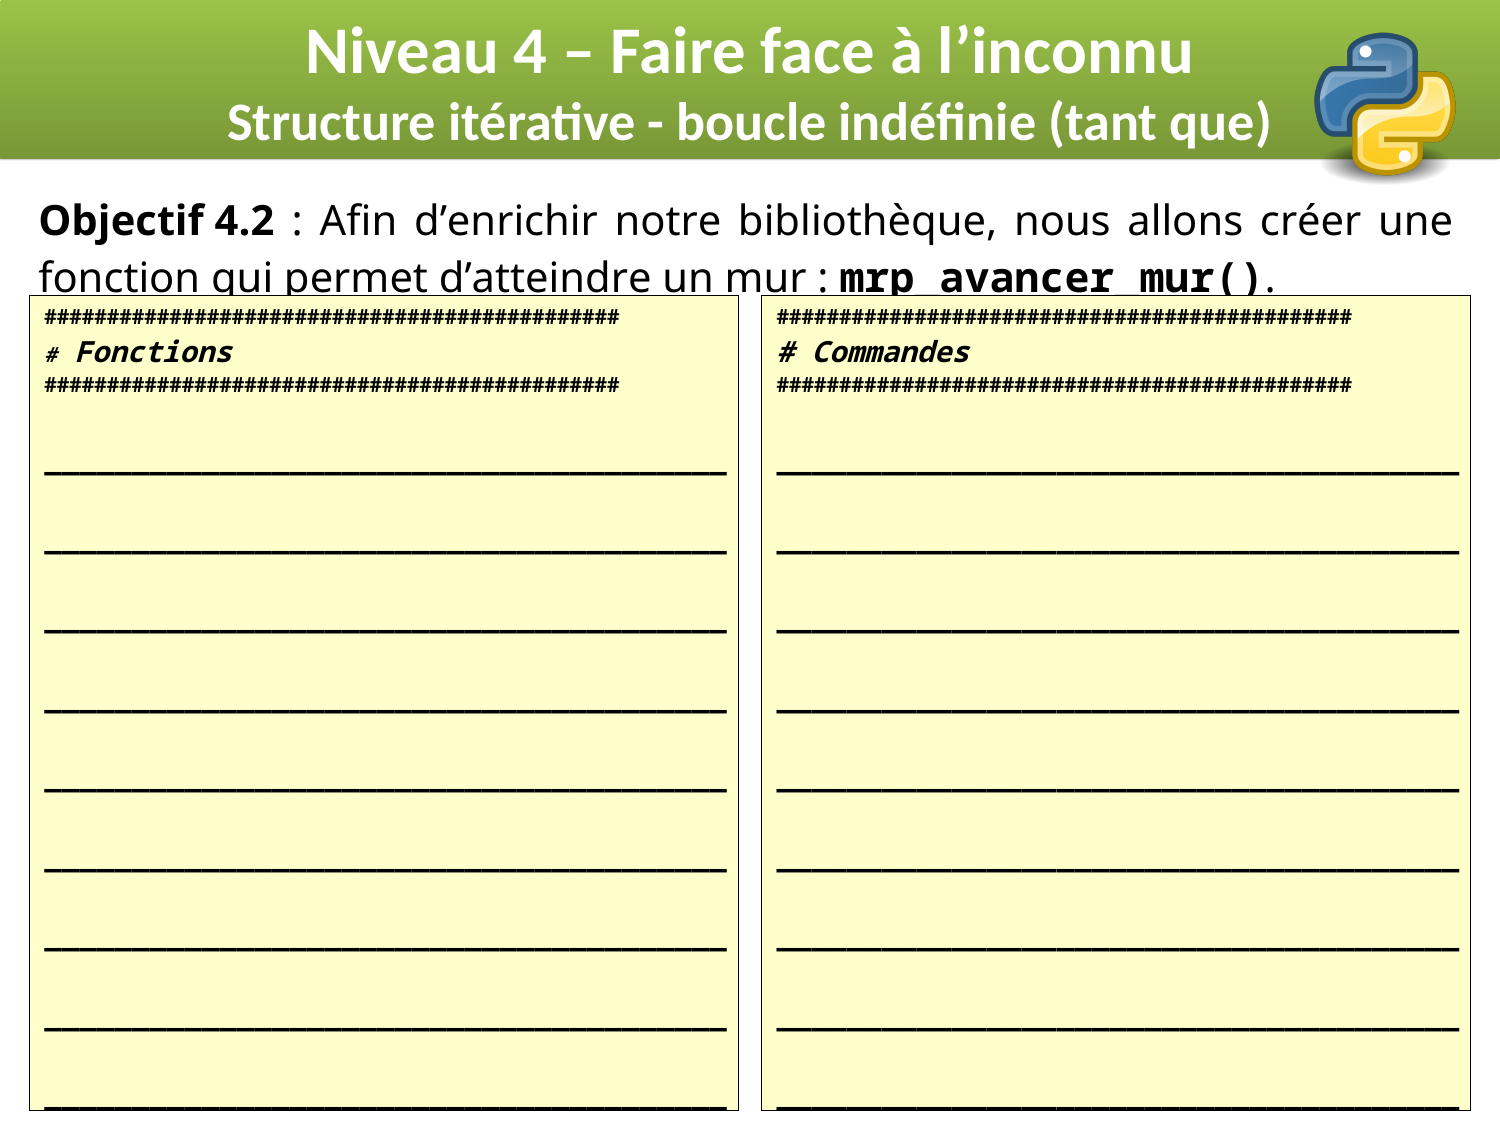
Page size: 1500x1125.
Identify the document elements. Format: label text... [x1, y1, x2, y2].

text_box Objectif 4.2 : Afin d’enrichir notre bibliothèque, nous allons créer une fonction qui permet d’atteindre un mur : mrp_avancer_mur(). [23, 183, 1469, 324]
text_box Niveau 4 – Faire face à l’inconnu Structure itérative - boucle indéfinie (tant que) [0, 0, 1500, 159]
text_box ############################################## # Commandes ############################################## _______________________________________ _______________________________________ _______________________________________ _______________________________________ _______________________________________ _______________________________________ _______________________________________ _______________________________________ _______________________________________ _______________________________________ _______________________________________ _______________________________________ [761, 295, 1471, 1111]
picture [1305, 29, 1465, 183]
text_box ############################################## # Fonctions ############################################## _______________________________________ _______________________________________ _______________________________________ _______________________________________ _______________________________________ _______________________________________ _______________________________________ _______________________________________ _______________________________________ _______________________________________ _______________________________________ _______________________________________ [29, 295, 739, 1111]
